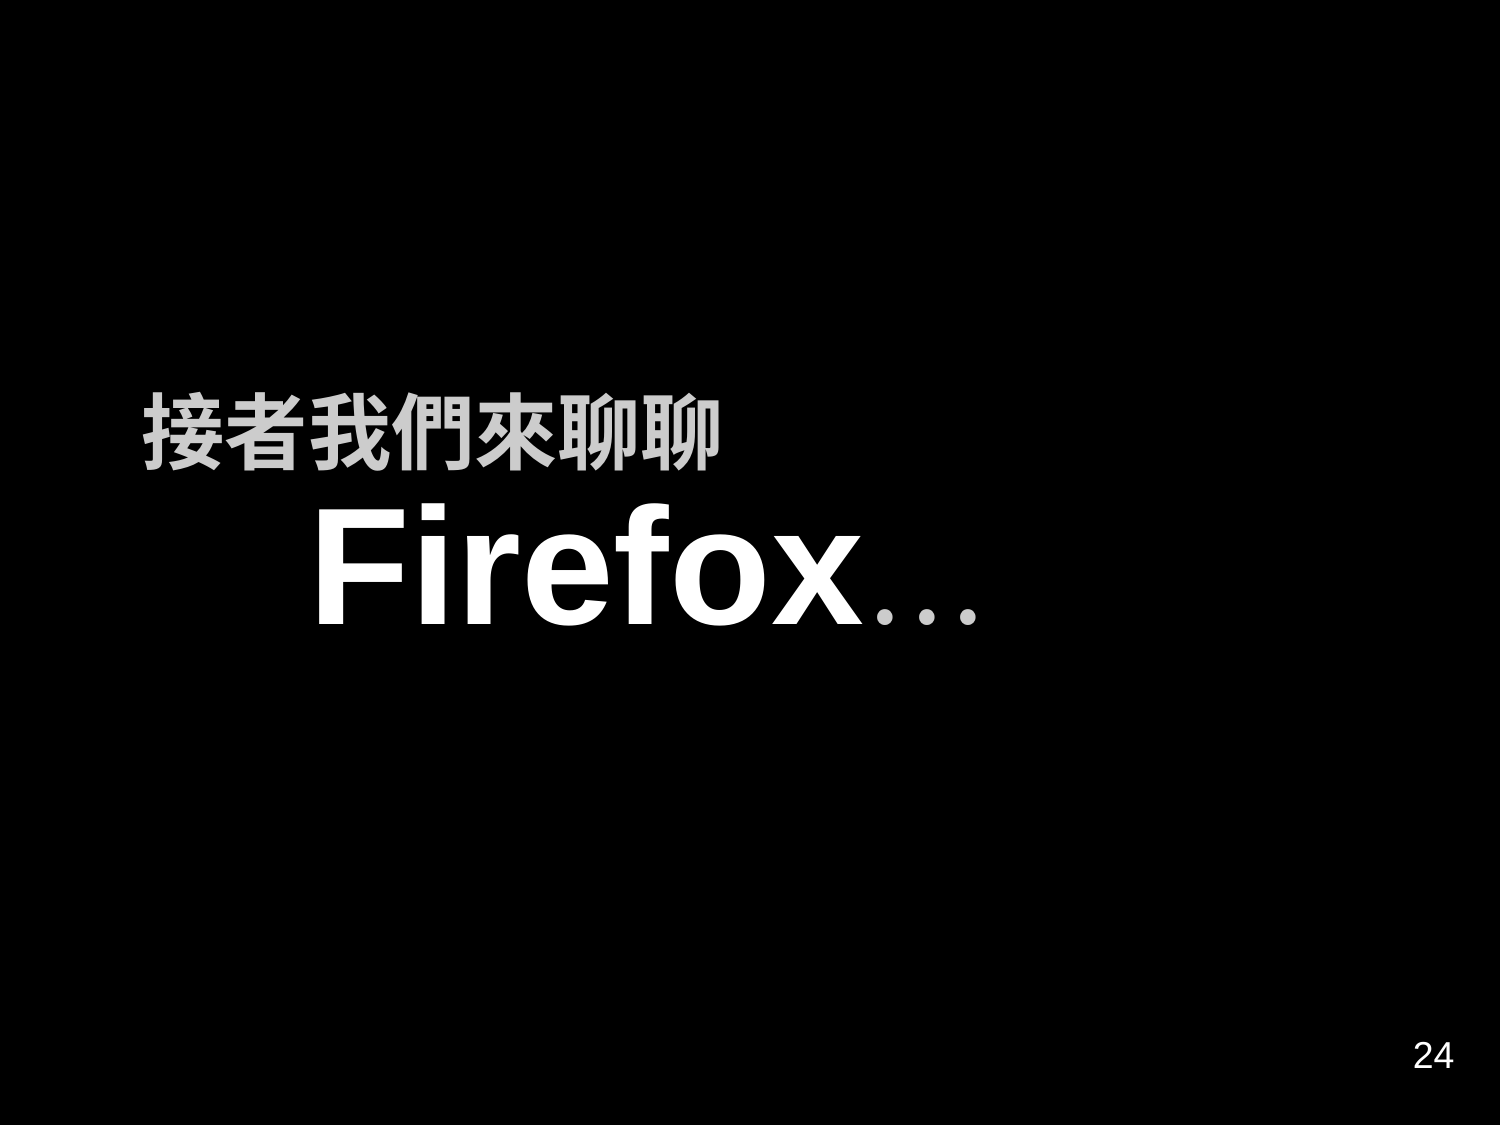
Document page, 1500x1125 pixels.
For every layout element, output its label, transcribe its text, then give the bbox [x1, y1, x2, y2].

text_box 接者我們來聊聊 Firefox... [118, 354, 1418, 680]
